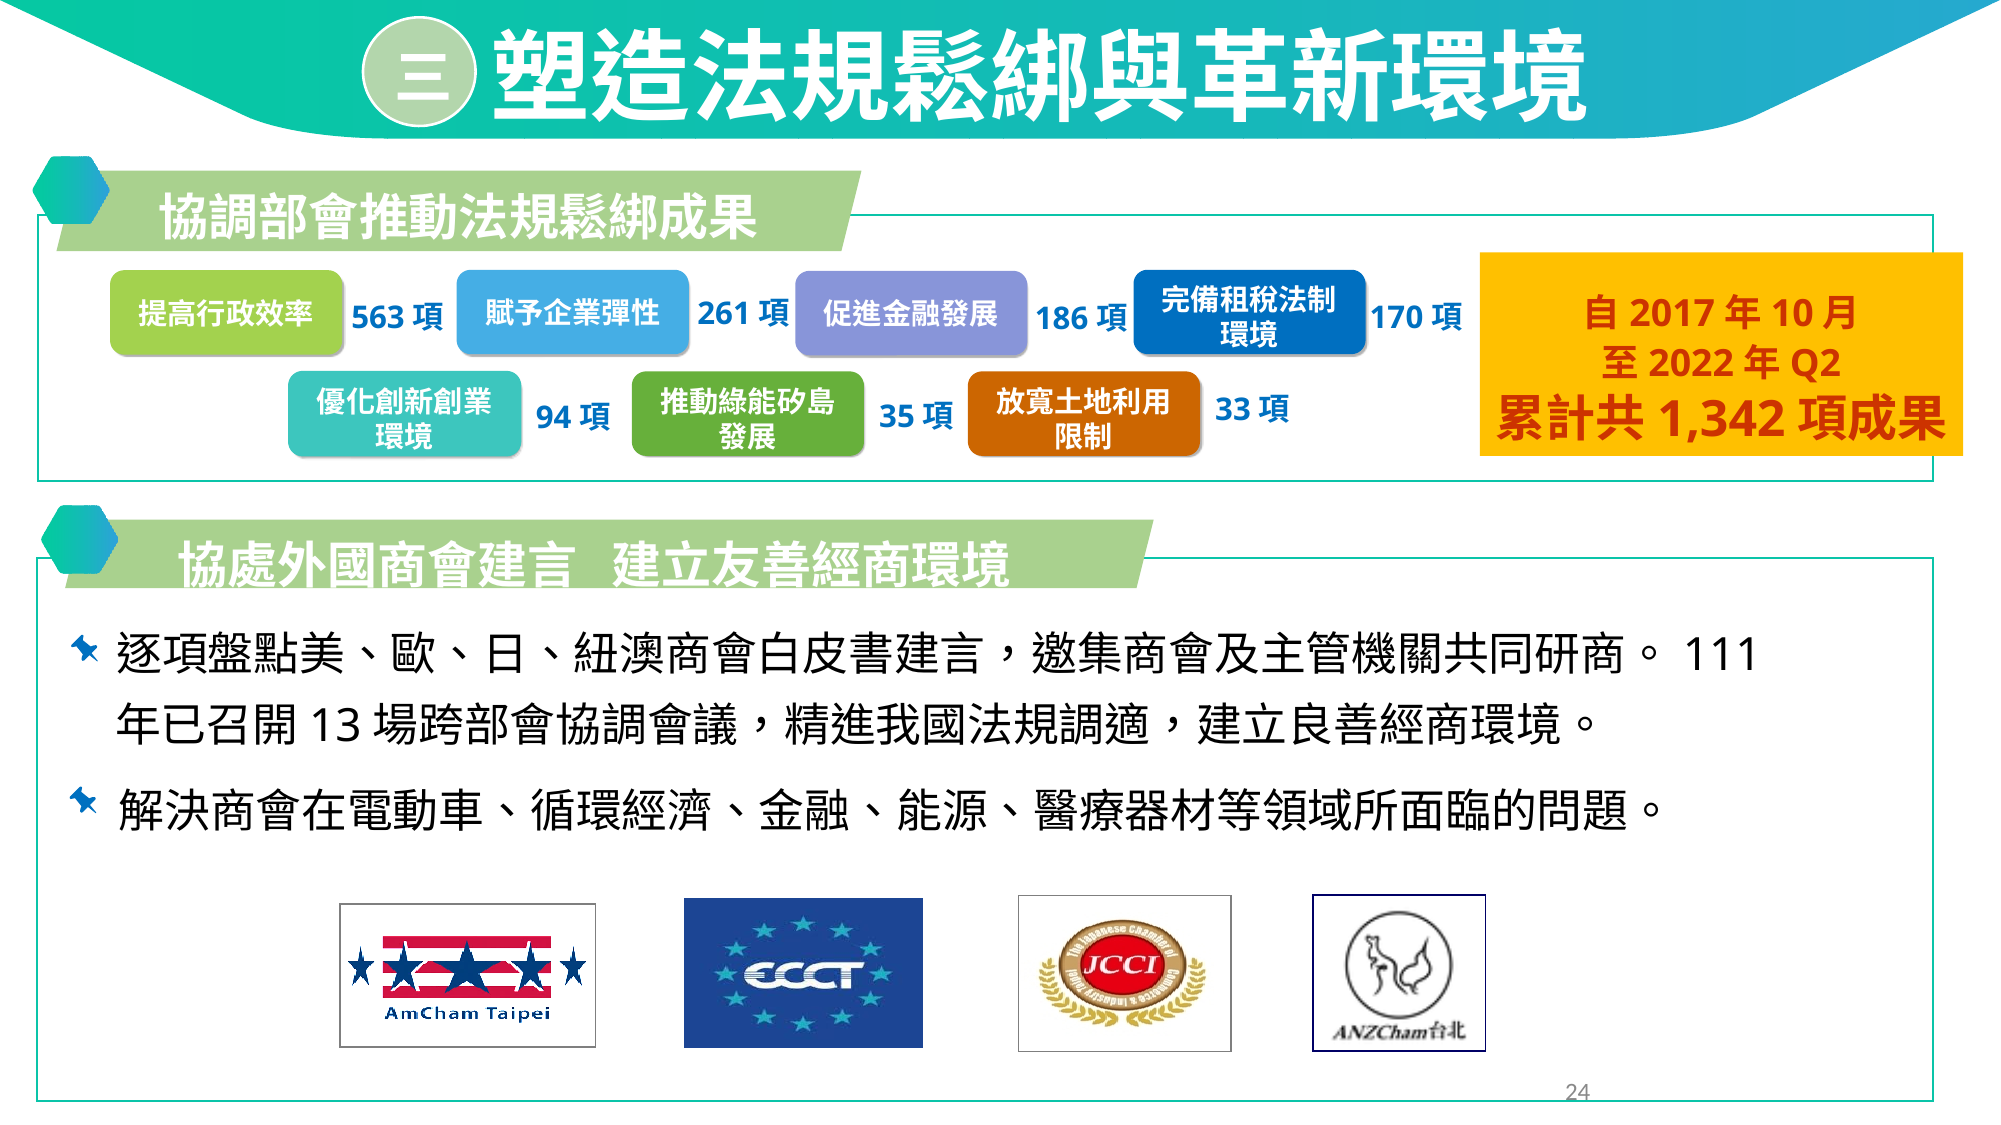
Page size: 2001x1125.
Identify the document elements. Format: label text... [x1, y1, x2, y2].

text_box 逐項盤點美、歐、日、紐澳商會白皮書建言，邀集商會及主管機關共同研商。111年已召開13場跨部會協調會議，精進我國法規調適，建立良善經商環境。 [72, 601, 1824, 758]
text_box 自2017年10月 至2022年Q2 累計共1,342項成果 [1473, 276, 1970, 456]
text_box 塑造法規鬆綁與革新環境 [475, 6, 1866, 143]
picture [1313, 895, 1485, 1051]
picture [41, 505, 119, 574]
text_box 放寬土地利用限制 [967, 371, 1201, 456]
text_box 推動綠能矽島發展 [631, 371, 864, 456]
picture [1019, 896, 1231, 1051]
text_box 170項 [1366, 290, 1473, 344]
picture [340, 904, 595, 1047]
text_box 三 [363, 17, 476, 126]
text_box [1550, 1060, 1931, 1099]
text_box 33項 [1200, 381, 1314, 435]
text_box 563項 [342, 290, 456, 344]
text_box 協處外國商會建言 建立友善經商環境 [65, 519, 1154, 589]
text_box 協調部會推動法規鬆綁成果 [56, 170, 862, 252]
text_box 提高行政效率 [110, 270, 343, 355]
text_box 186項 [1028, 290, 1133, 344]
text_box [1550, 1060, 2000, 1120]
picture [684, 898, 923, 1048]
text_box 賦予企業彈性 [456, 269, 689, 355]
text_box 35項 [864, 388, 967, 442]
text_box 優化創新創業環境 [288, 371, 521, 456]
picture [66, 629, 103, 667]
text_box 94項 [521, 389, 631, 444]
text_box [1479, 252, 1964, 276]
text_box 促進金融發展 [795, 270, 1028, 356]
text_box 261項 [689, 286, 795, 340]
picture [64, 781, 102, 819]
picture [32, 156, 110, 225]
text_box 解決商會在電動車、循環經濟、金融、能源、醫療器材等領域所面臨的問題。 [103, 773, 1856, 845]
text_box 完備租稅法制環境 [1133, 269, 1366, 355]
